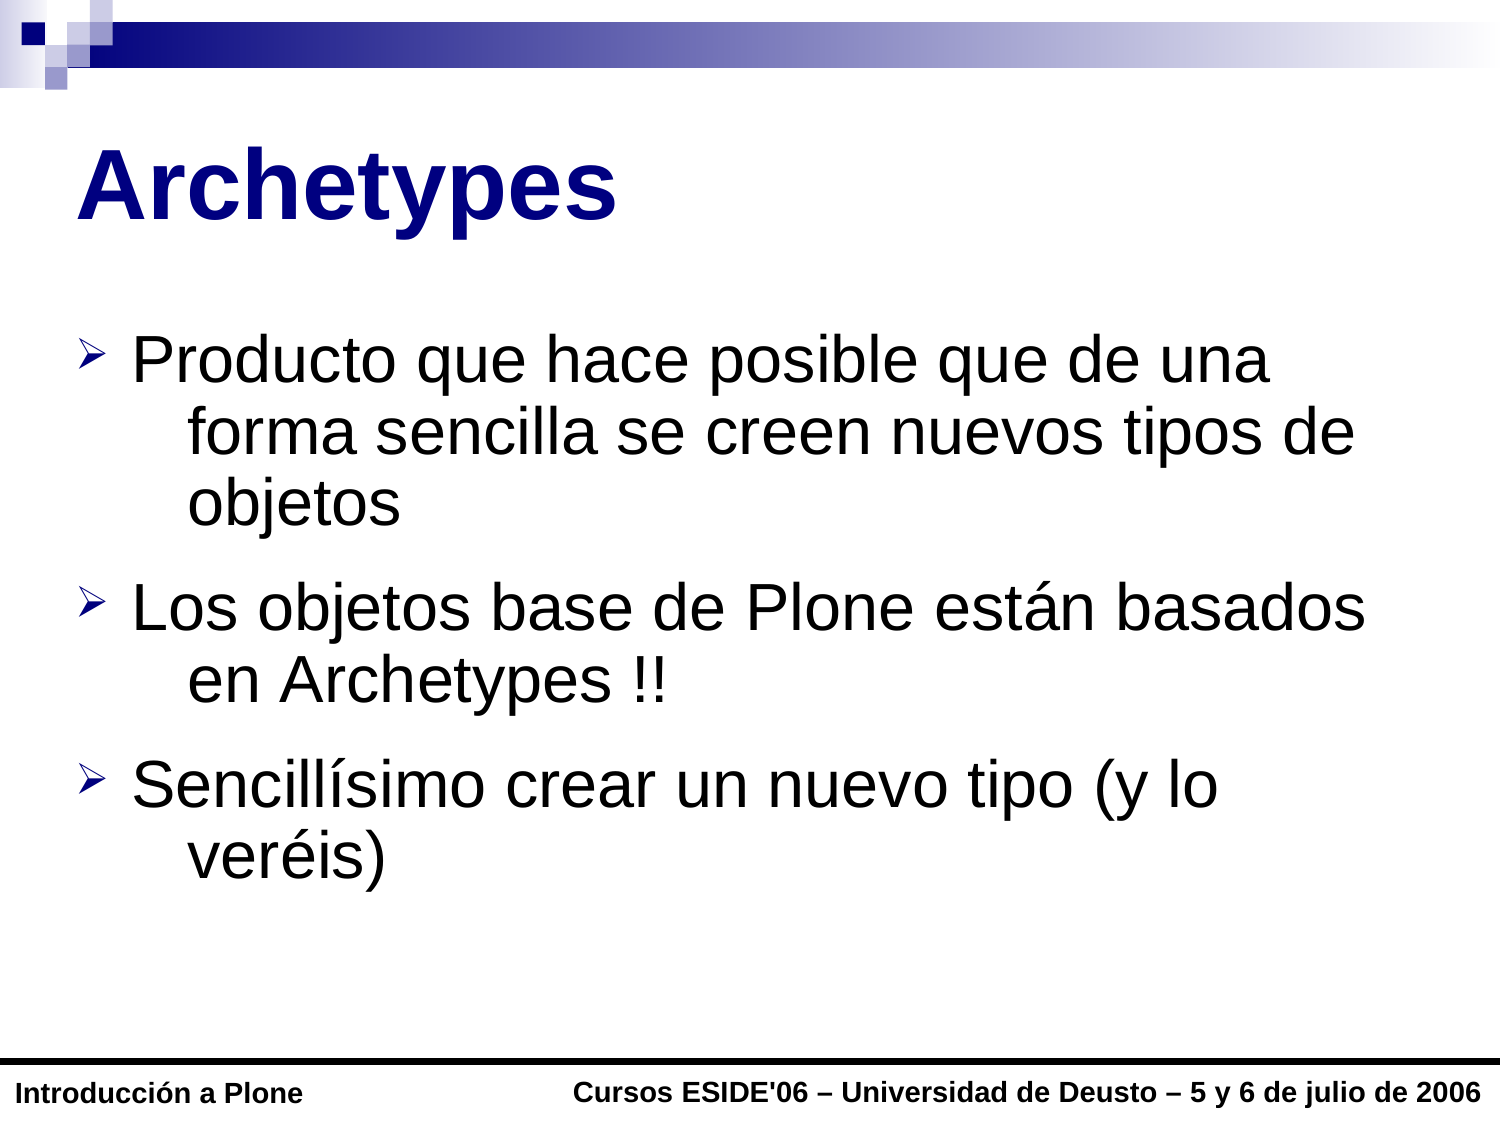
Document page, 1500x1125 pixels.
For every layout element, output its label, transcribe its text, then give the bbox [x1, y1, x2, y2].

list Producto que hace posible que de una forma sencilla se creen nuevos tipos de objetos Los objetos base de Plone están basados en Archetypes !! Sencillísimo crear un nuevo tipo (y lo veréis) [75, 324, 1426, 1034]
title Archetypes [75, 66, 1426, 309]
